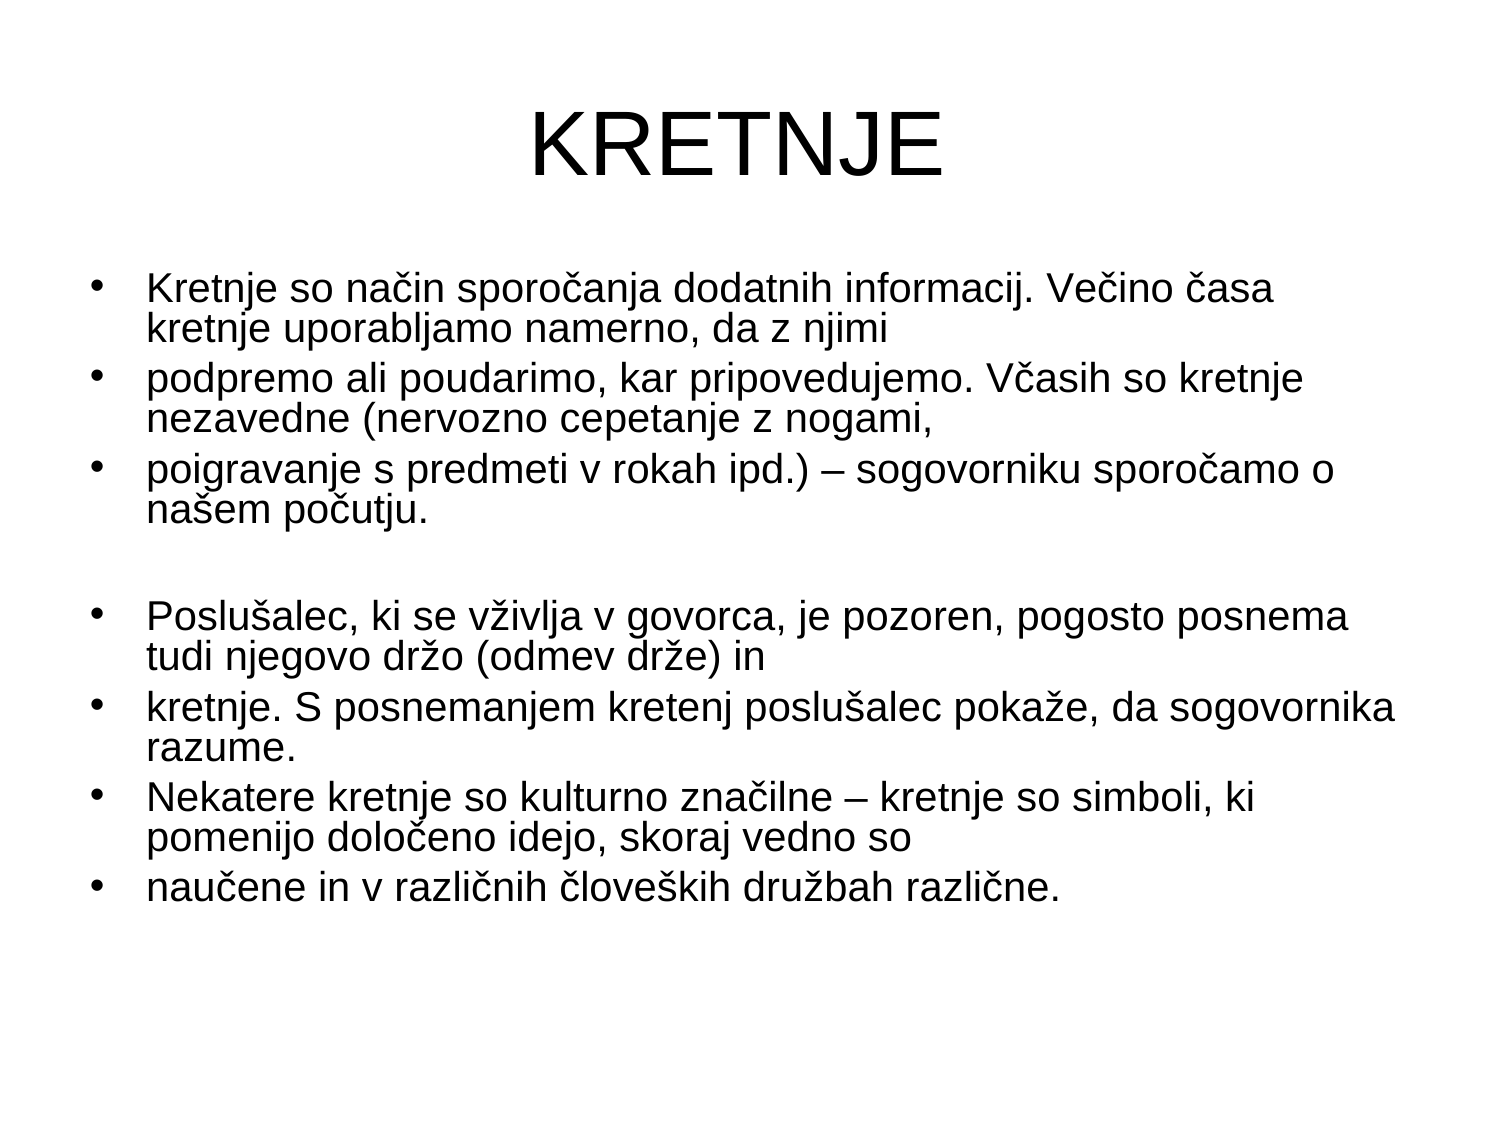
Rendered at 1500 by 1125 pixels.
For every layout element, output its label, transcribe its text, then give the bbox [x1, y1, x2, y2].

list Kretnje so način sporočanja dodatnih informacij. Večino časa kretnje uporabljamo namerno, da z njimi podpremo ali poudarimo, kar pripovedujemo. Včasih so kretnje nezavedne (nervozno cepetanje z nogami, poigravanje s predmeti v rokah ipd.) – sogovorniku sporočamo o našem počutju. Poslušalec, ki se vživlja v govorca, je pozoren, pogosto posnema tudi njegovo držo (odmev drže) in kretnje. S posnemanjem kretenj poslušalec pokaže, da sogovornika razume. Nekatere kretnje so kulturno značilne – kretnje so simboli, ki pomenijo določeno idejo, skoraj vedno so naučene in v različnih človeških družbah različne. [75, 262, 1426, 1006]
title KRETNJE [75, 45, 1426, 233]
